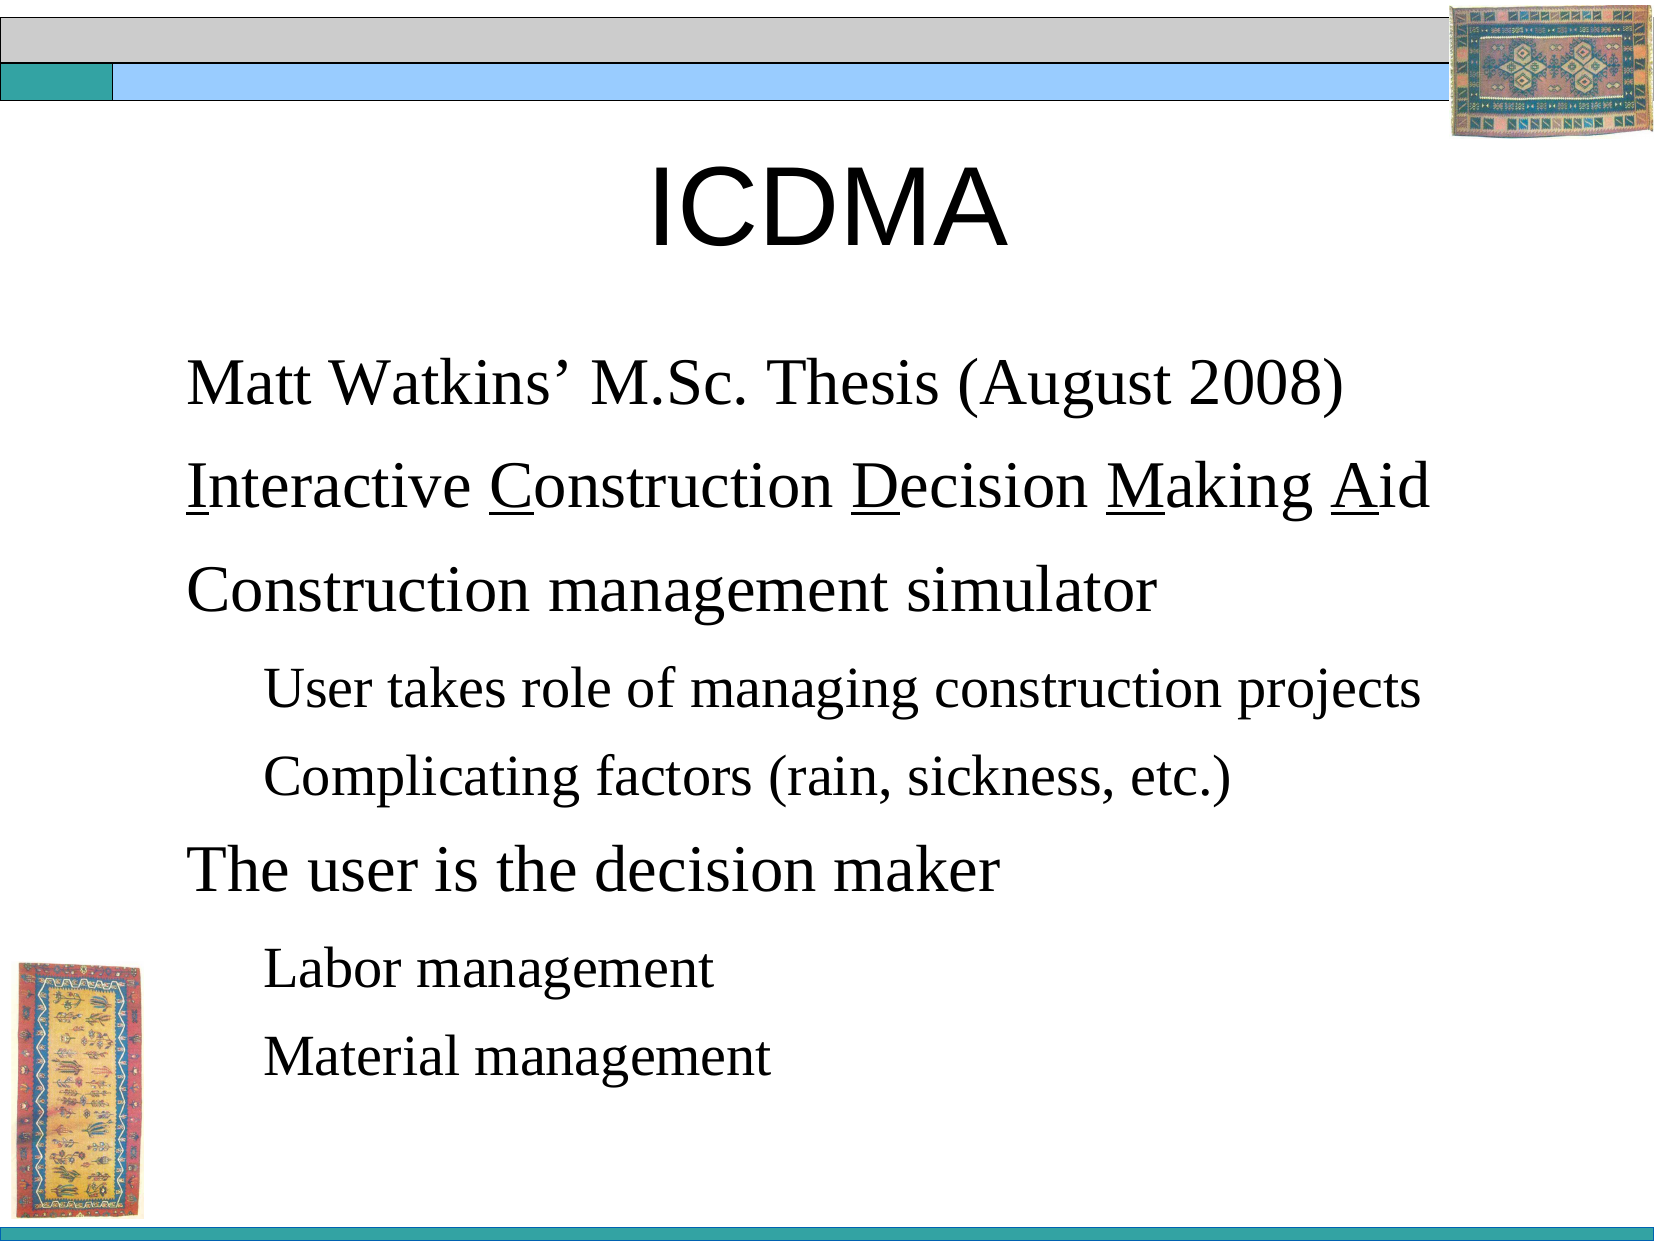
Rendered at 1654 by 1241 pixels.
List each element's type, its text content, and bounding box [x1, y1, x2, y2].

list Matt Watkins’ M.Sc. Thesis (August 2008) Interactive Construction Decision Making Aid Construction management simulator User takes role of managing construction projects Complicating factors (rain, sickness, etc.) The user is the decision maker Labor management Material management [168, 344, 1581, 1139]
picture [1449, 5, 1654, 139]
picture [12, 962, 144, 1219]
title ICDMA [121, 110, 1534, 303]
